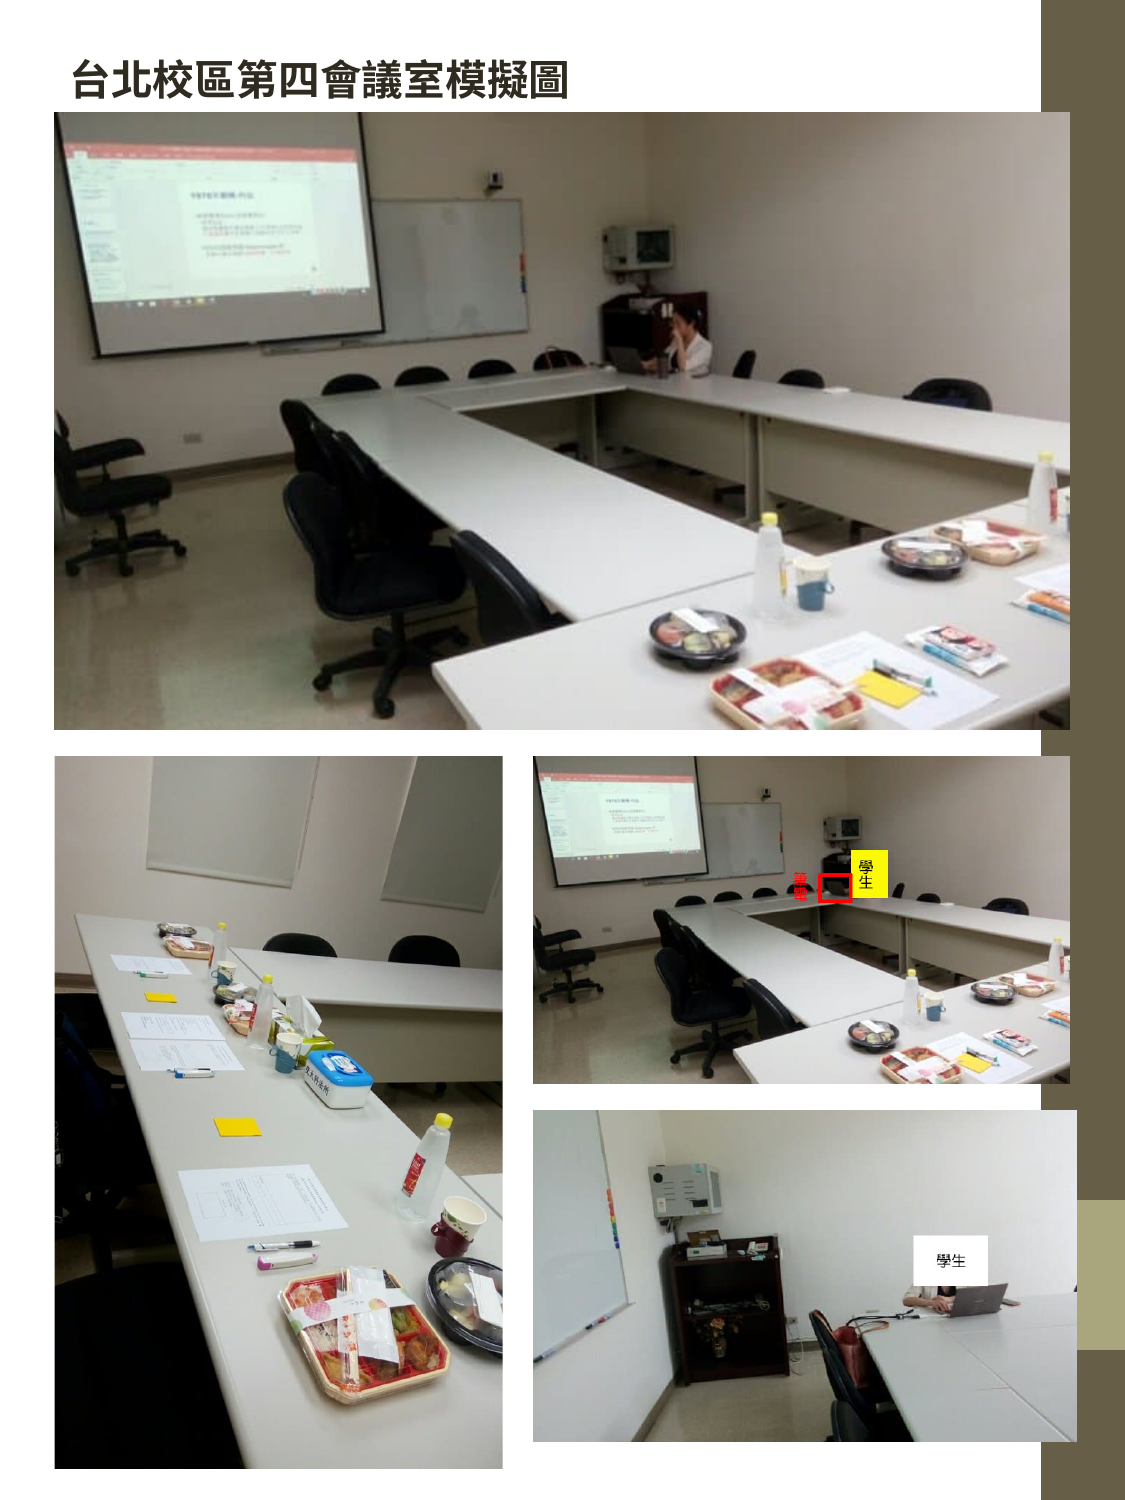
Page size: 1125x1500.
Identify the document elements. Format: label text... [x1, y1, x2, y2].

text_box 台北校區第四會議室模擬圖 [54, 46, 590, 113]
picture [54, 112, 1070, 730]
picture [533, 1111, 1077, 1442]
picture [54, 756, 503, 1470]
picture [533, 756, 1070, 1084]
